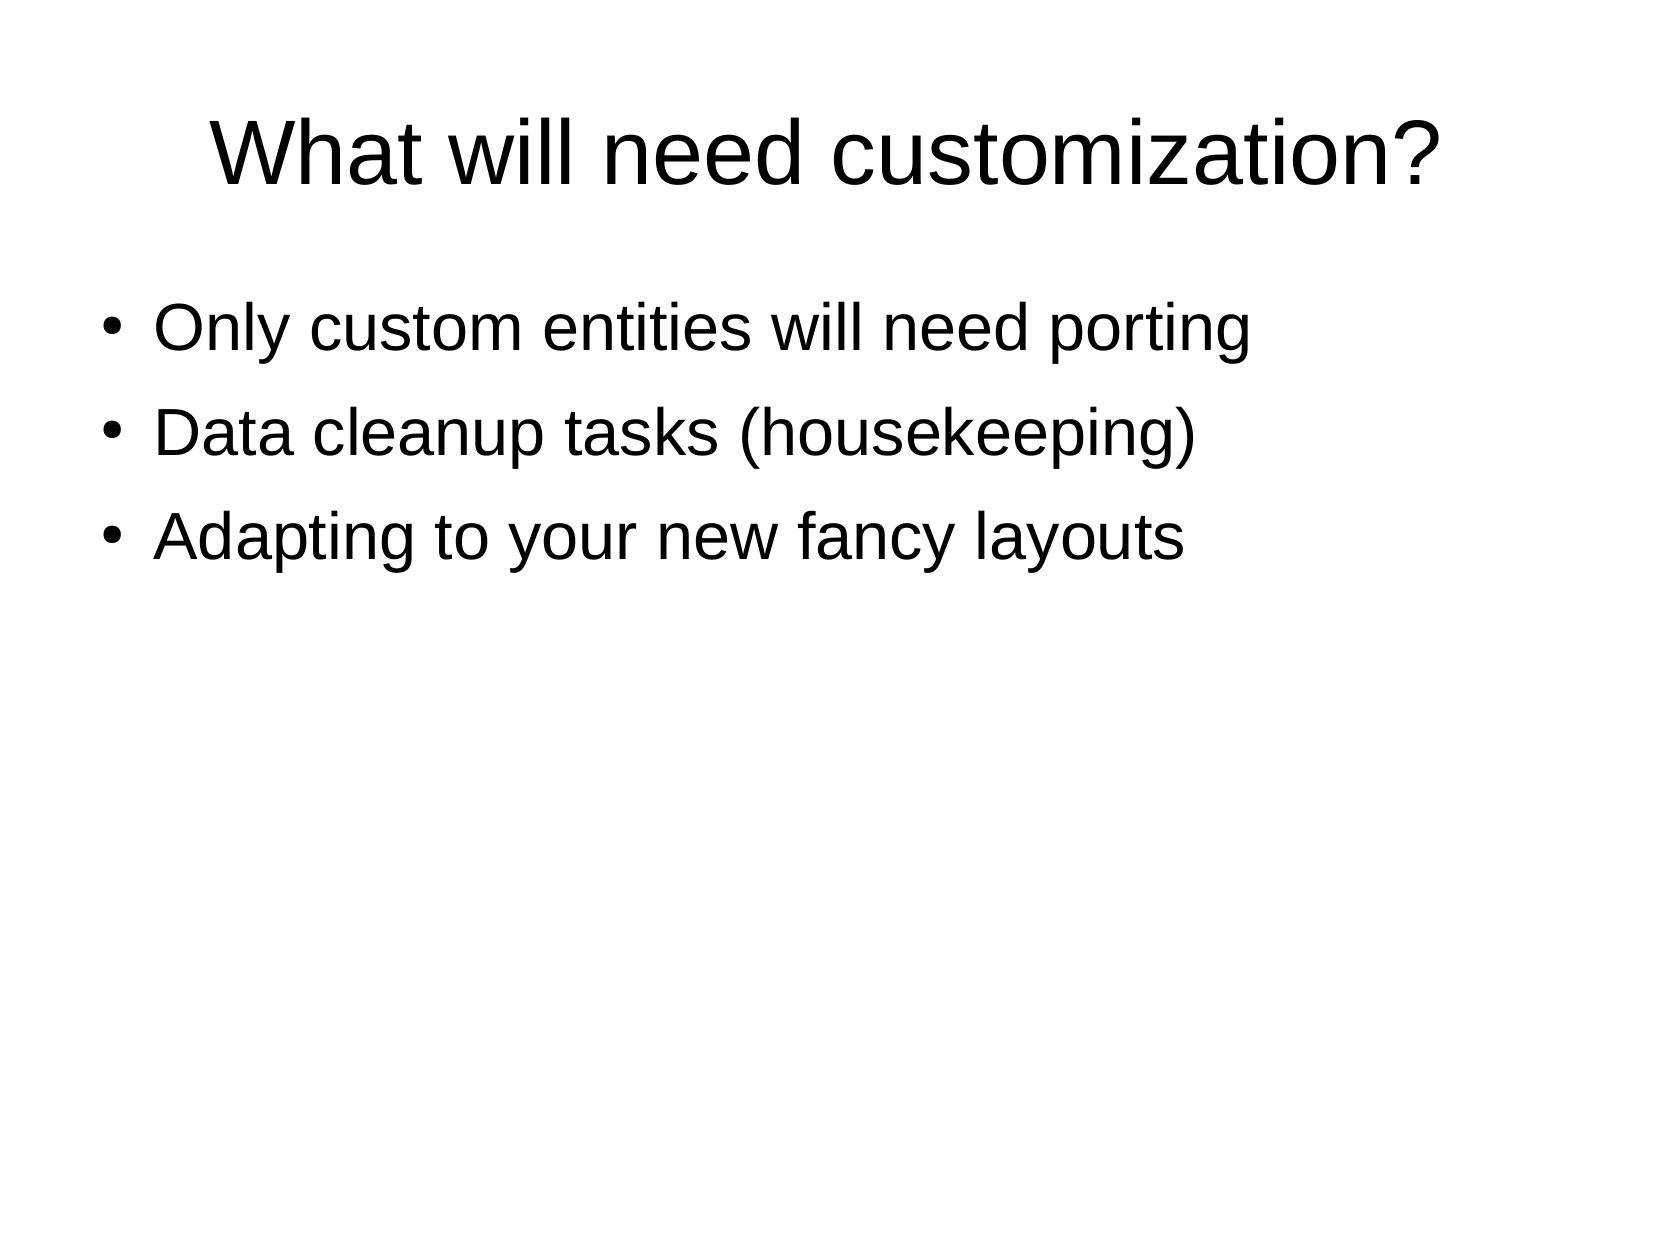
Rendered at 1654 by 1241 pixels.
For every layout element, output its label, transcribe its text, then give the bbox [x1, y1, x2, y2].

title What will need customization? [82, 49, 1571, 257]
list Only custom entities will need porting Data cleanup tasks (housekeeping) Adapting to your new fancy layouts [82, 290, 1538, 1010]
